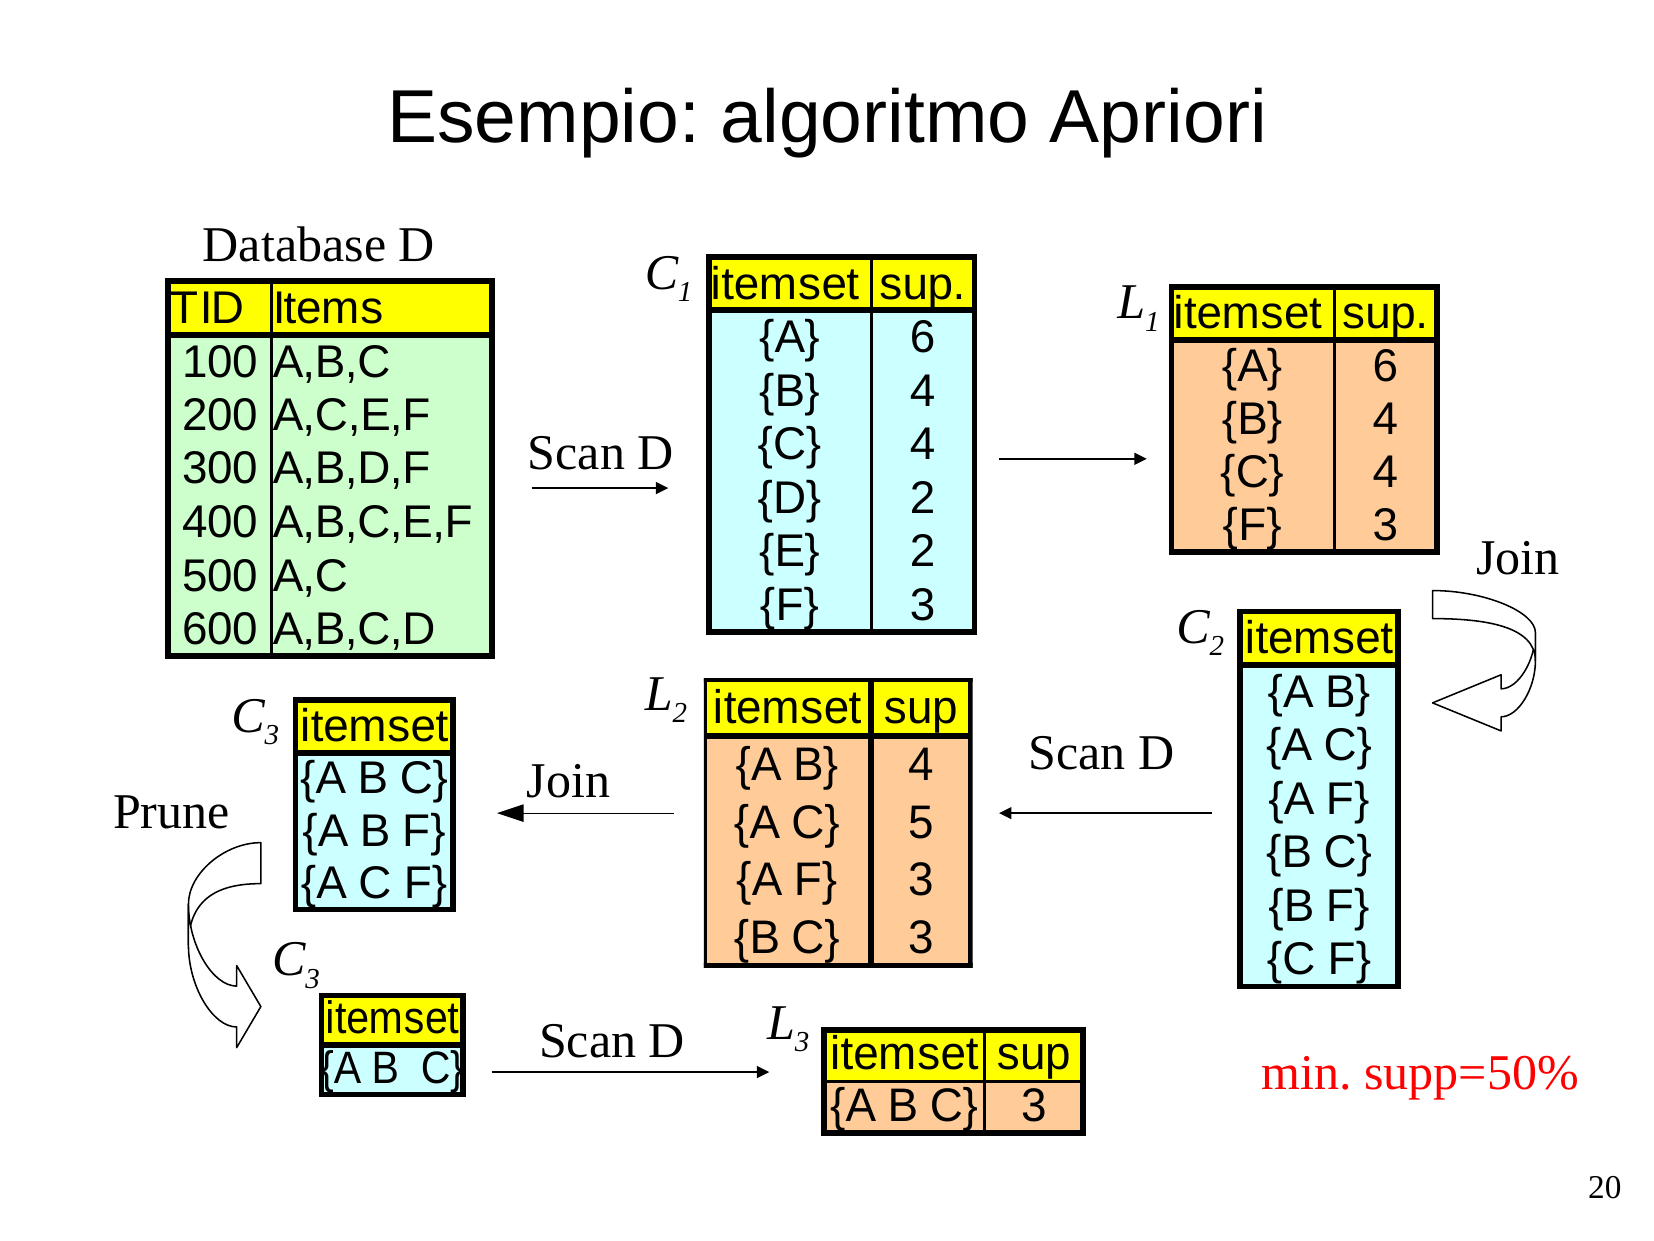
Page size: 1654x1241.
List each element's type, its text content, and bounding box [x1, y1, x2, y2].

text_box L3 [750, 988, 826, 1064]
text_box Scan D [512, 414, 689, 490]
text_box Scan D [523, 1003, 701, 1079]
text_box C2 [1176, 598, 1225, 666]
chart [1166, 281, 1442, 557]
text_box L2 [195, 662, 271, 666]
text_box Scan D [1028, 724, 1206, 786]
chart [1235, 606, 1404, 992]
text_box L1 [1117, 274, 1160, 341]
chart [703, 678, 973, 968]
text_box Prune [113, 783, 261, 845]
text_box C3 [272, 931, 320, 998]
text_box C3 [231, 687, 280, 755]
text_box [1432, 590, 1536, 731]
text_box Join [526, 752, 675, 814]
text_box min. supp=50% [1261, 1044, 1625, 1115]
text_box [188, 845, 261, 1048]
text_box C1 [644, 244, 693, 312]
title Esempio: algoritmo Apriori [92, 49, 1563, 185]
chart [818, 1024, 1088, 1138]
chart [163, 276, 498, 662]
text_box Database D [187, 206, 450, 276]
chart [316, 990, 468, 1100]
text_box Join [1476, 530, 1625, 591]
text_box L2 [644, 665, 688, 733]
chart [703, 252, 980, 638]
chart [290, 695, 459, 916]
